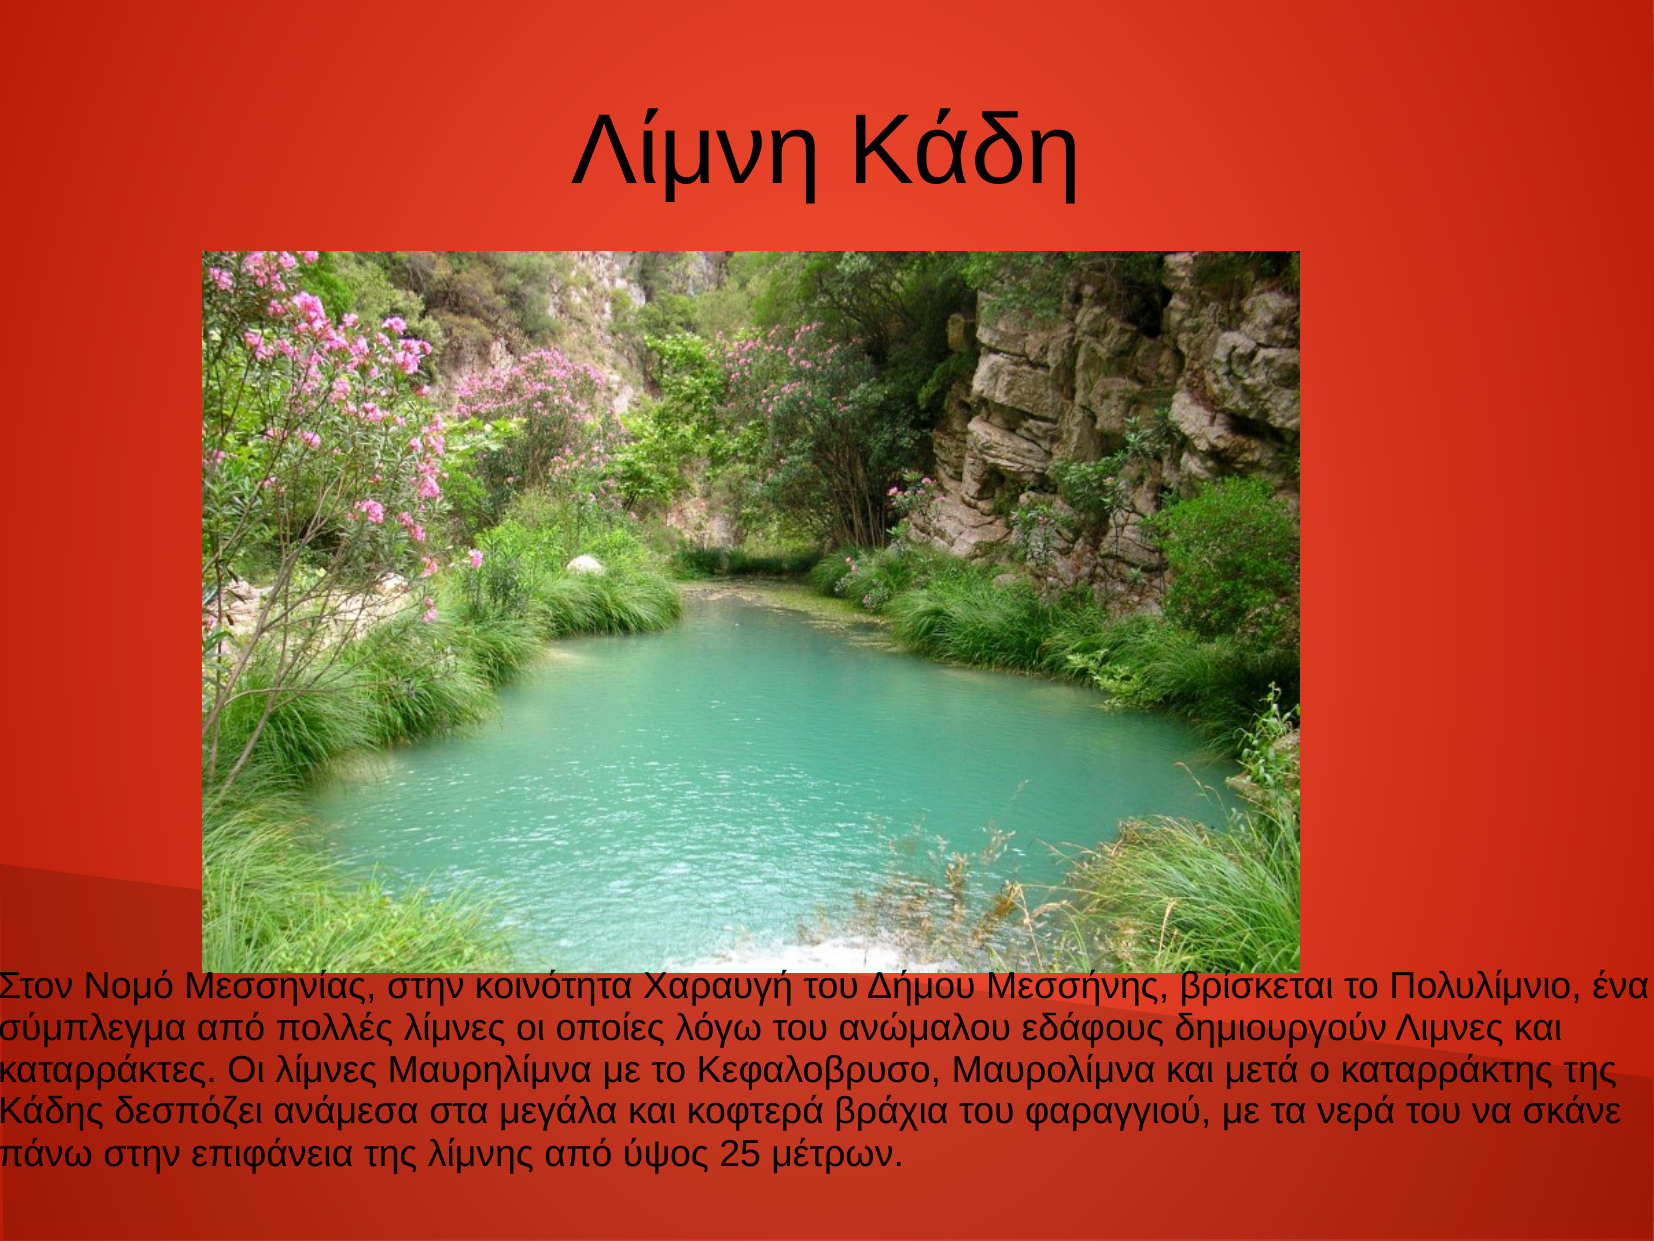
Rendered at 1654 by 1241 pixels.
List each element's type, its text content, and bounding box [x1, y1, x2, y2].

text_box Στον Νομό Μεσσηνίας, στην κοινότητα Χαραυγή του Δήμου Μεσσήνης, βρίσκεται το Πολυλίμνιο, ένα σύμπλεγμα από πολλές λίμνες οι οποίες λόγω του ανώμαλου εδάφους δημιουργούν Λιμνες και καταρράκτες. Οι λίμνες Μαυρηλίμνα με το Κεφαλοβρυσο, Μαυρολίμνα και μετά ο καταρράκτης της Κάδης δεσπόζει ανάμεσα στα μεγάλα και κοφτερά βράχια του φαραγγιού, με τα νερά του να σκάνε πάνω στην επιφάνεια της λίμνης από ύψος 25 μέτρων. [0, 956, 1654, 1182]
picture [202, 251, 1300, 956]
title Λίμνη Κάδη [82, 47, 1571, 252]
